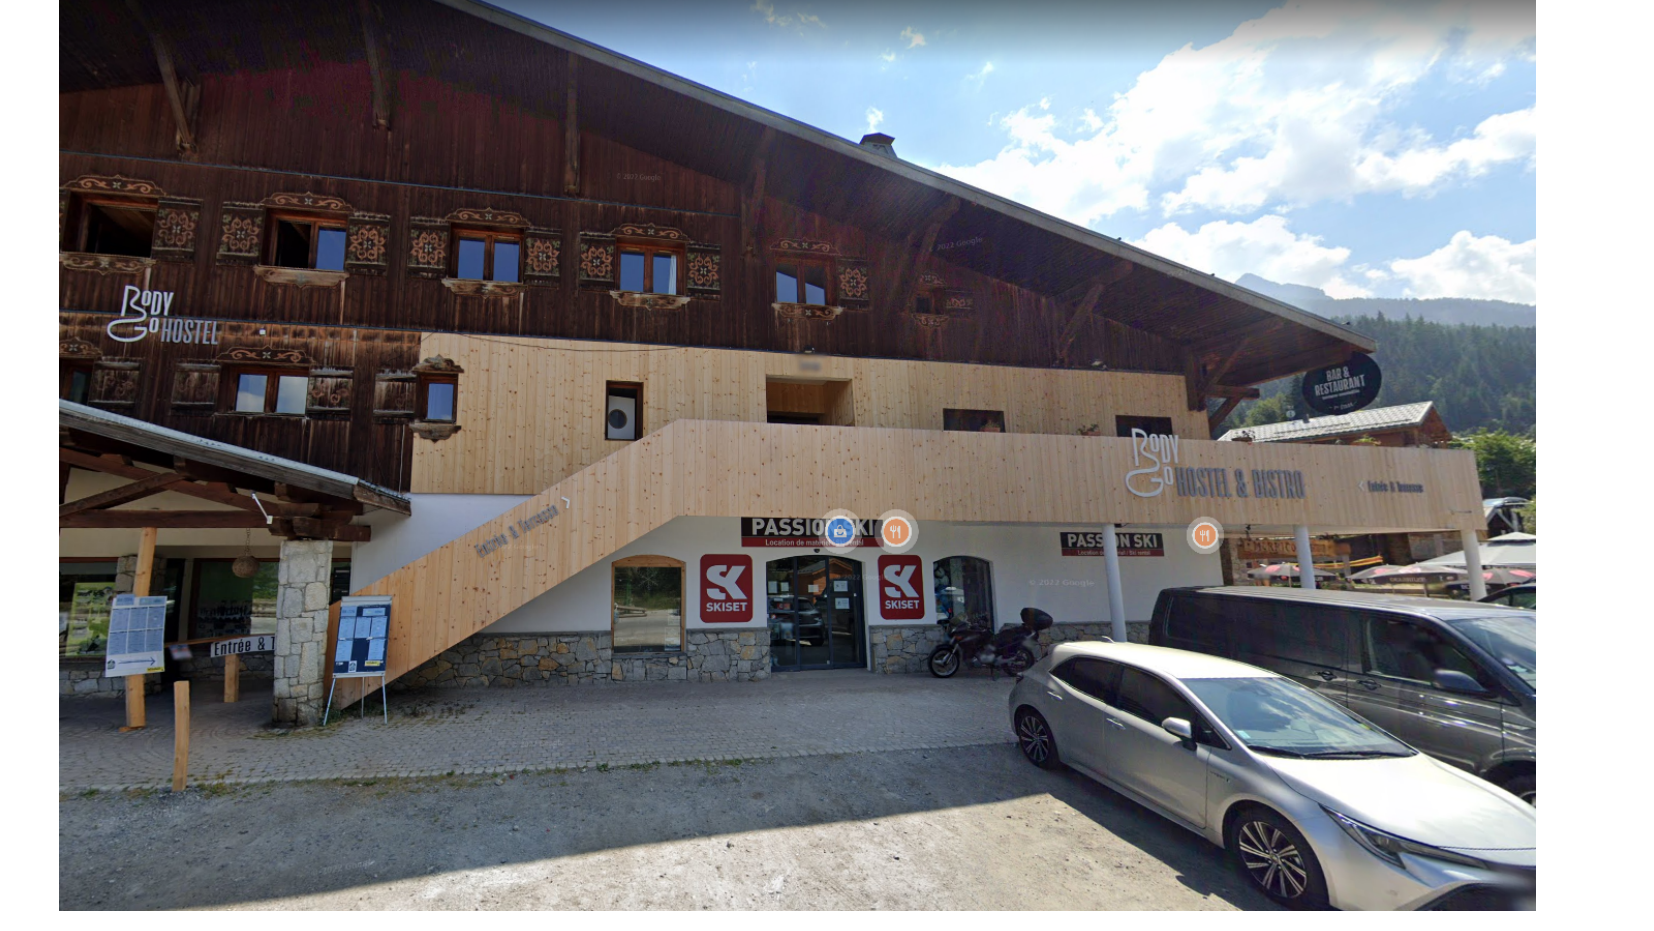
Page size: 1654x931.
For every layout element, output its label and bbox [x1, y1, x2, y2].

picture [59, 0, 1536, 911]
